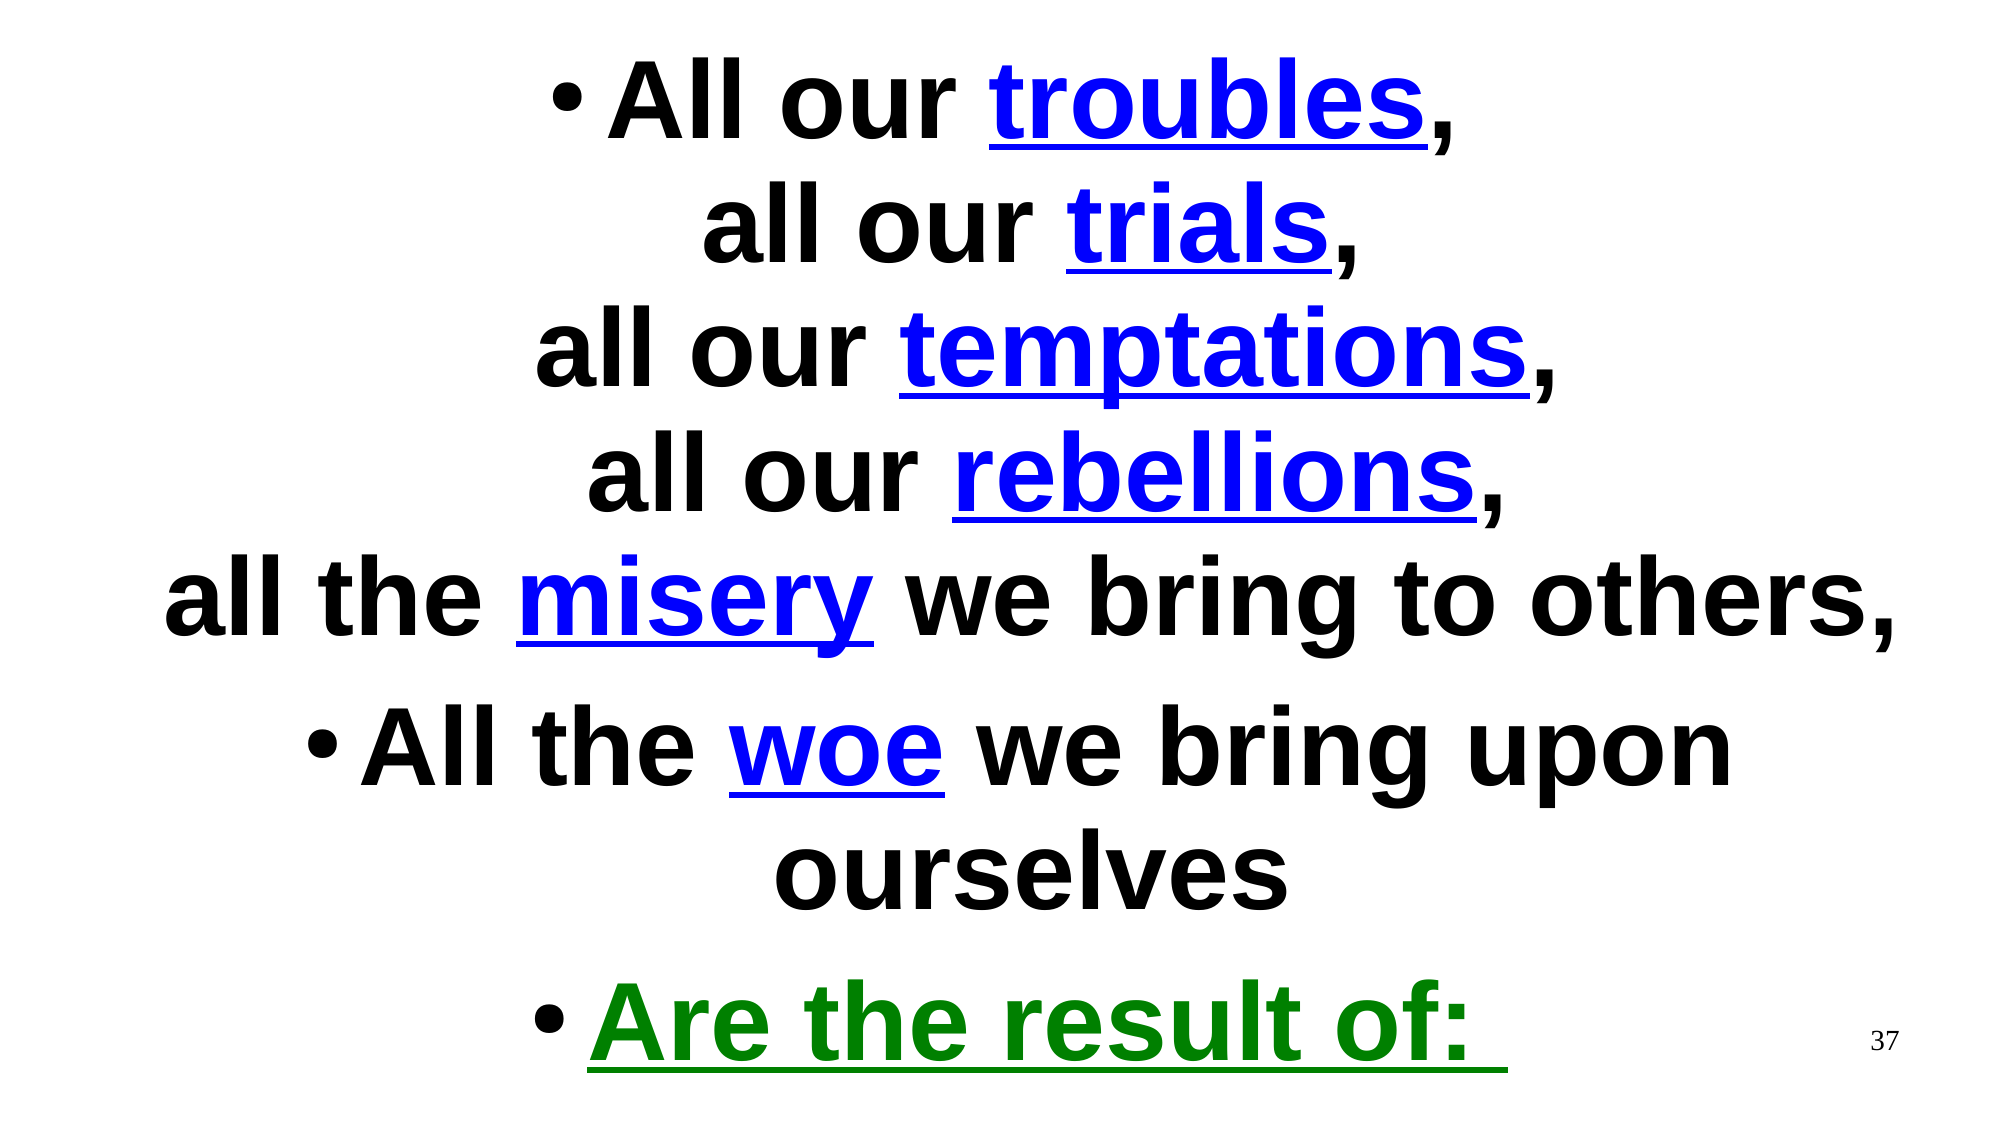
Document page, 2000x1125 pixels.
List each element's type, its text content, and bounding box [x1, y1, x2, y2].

list All our troubles, all our trials, all our temptations, all our rebellions, all the misery we bring to others, All the woe we bring upon ourselves Are the result of: [37, 37, 1988, 1088]
